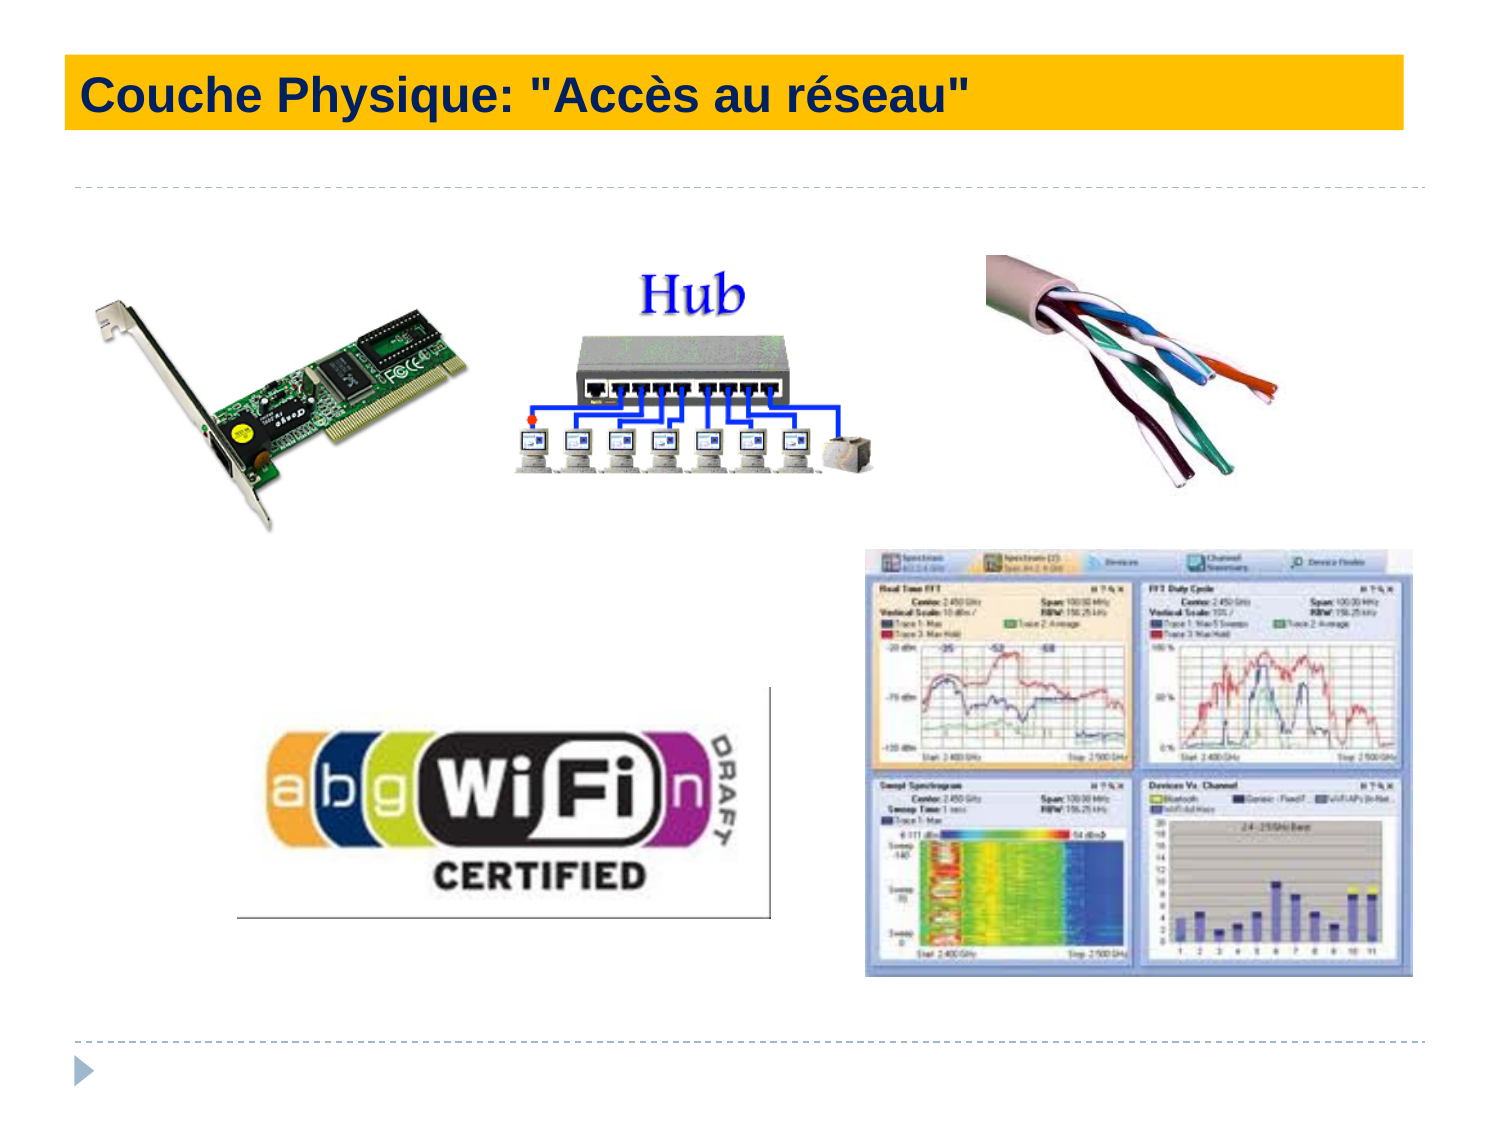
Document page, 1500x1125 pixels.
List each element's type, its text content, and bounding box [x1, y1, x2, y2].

picture [88, 207, 474, 594]
picture [865, 549, 1413, 977]
picture [237, 687, 771, 919]
picture [500, 224, 888, 516]
picture [986, 255, 1287, 501]
text_box Couche Physique: "Accès au réseau" [64, 54, 1404, 131]
